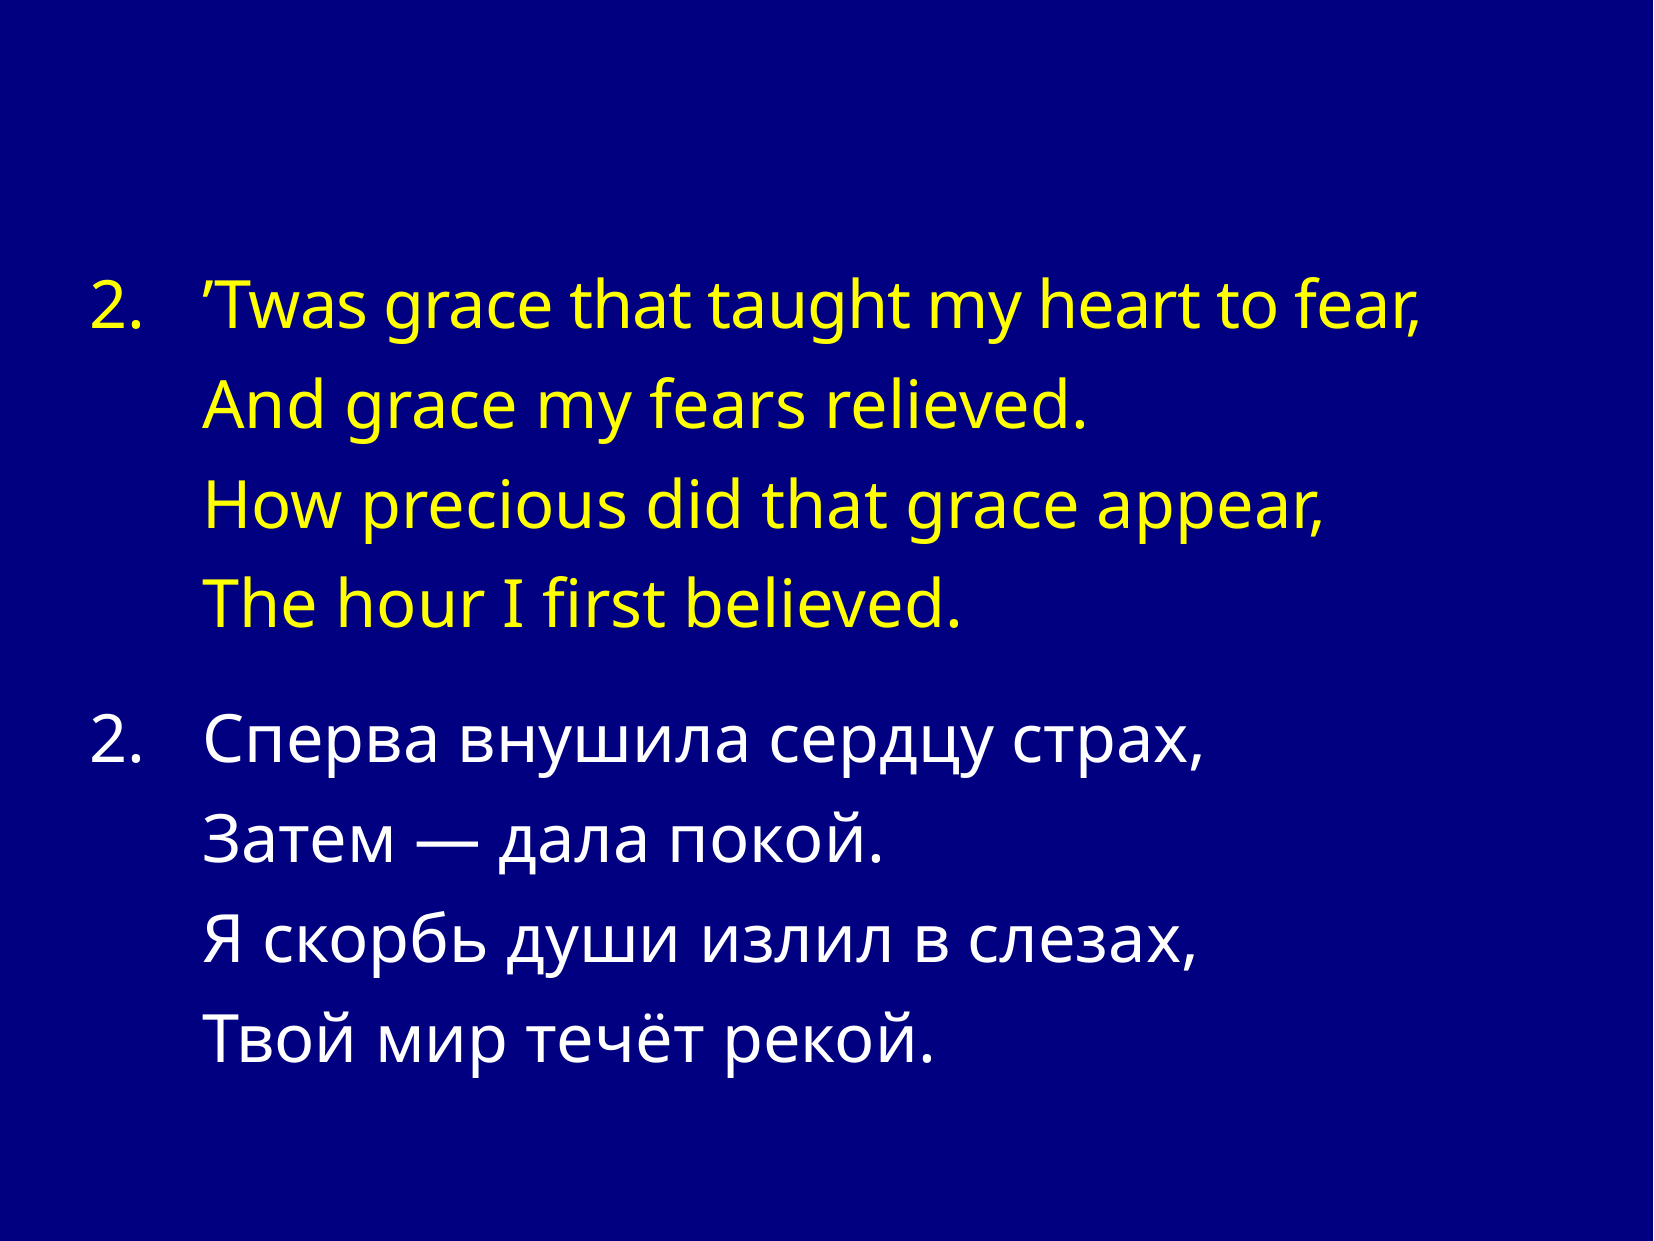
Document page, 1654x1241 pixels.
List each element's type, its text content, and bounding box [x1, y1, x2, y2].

text_box 2. ’Twas grace that taught my heart to fear, And grace my fears relieved. How precious did that grace appear, The hour I first believed. [75, 150, 1653, 638]
text_box 2. Сперва внушила сердцу страх, Затем — дала покой. Я скорбь души излил в слезах, Твой мир течёт рекой. [75, 675, 1576, 1163]
